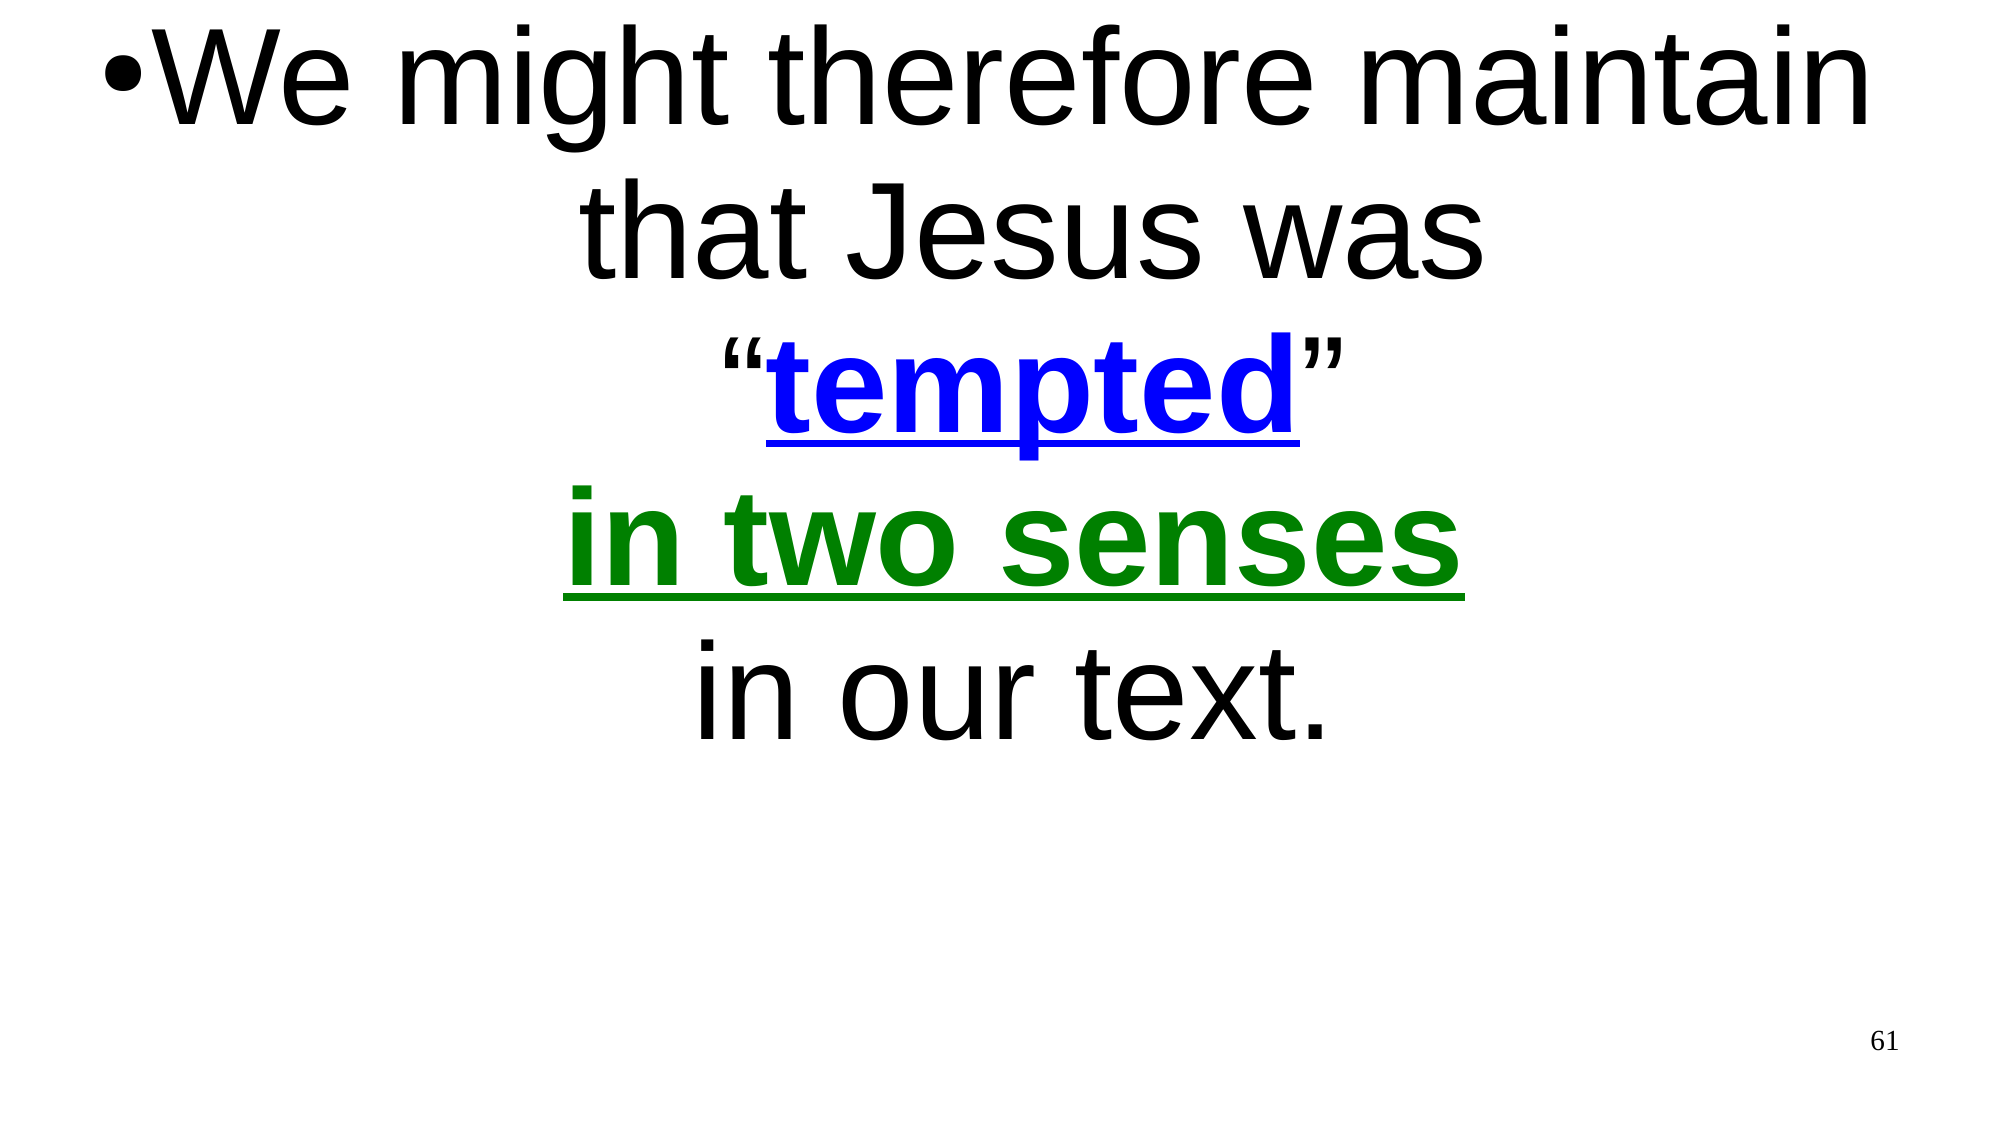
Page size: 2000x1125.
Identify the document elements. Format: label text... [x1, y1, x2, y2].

list We might therefore maintain that Jesus was “tempted” in two senses in our text. [0, 0, 1996, 1123]
